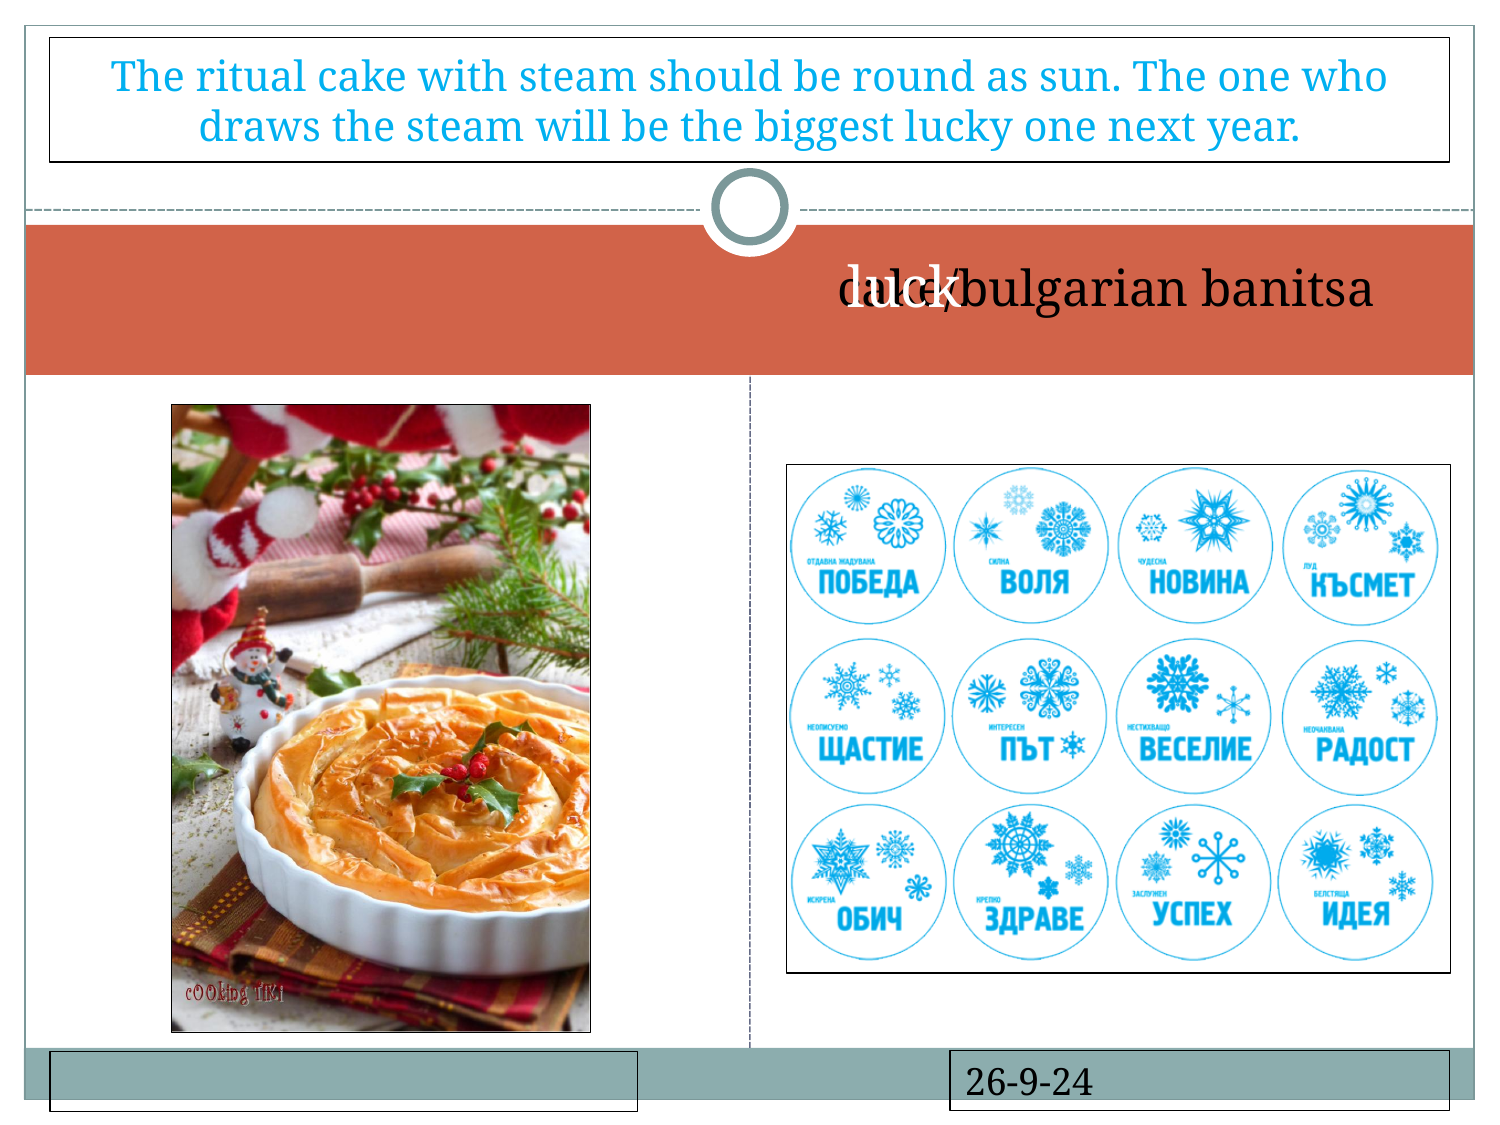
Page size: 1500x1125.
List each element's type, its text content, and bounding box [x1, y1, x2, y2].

list cake/bulgarian banitsa [785, 364, 1449, 370]
text_box [50, 1051, 638, 1112]
text_box 2018-12-13 [950, 1050, 1450, 1111]
picture [172, 405, 590, 1032]
picture [787, 465, 1450, 973]
title The ritual cake with steam should be round as sun. The one who draws the steam will be the biggest lucky one next year. [49, 37, 1450, 162]
list luck [785, 243, 1449, 364]
